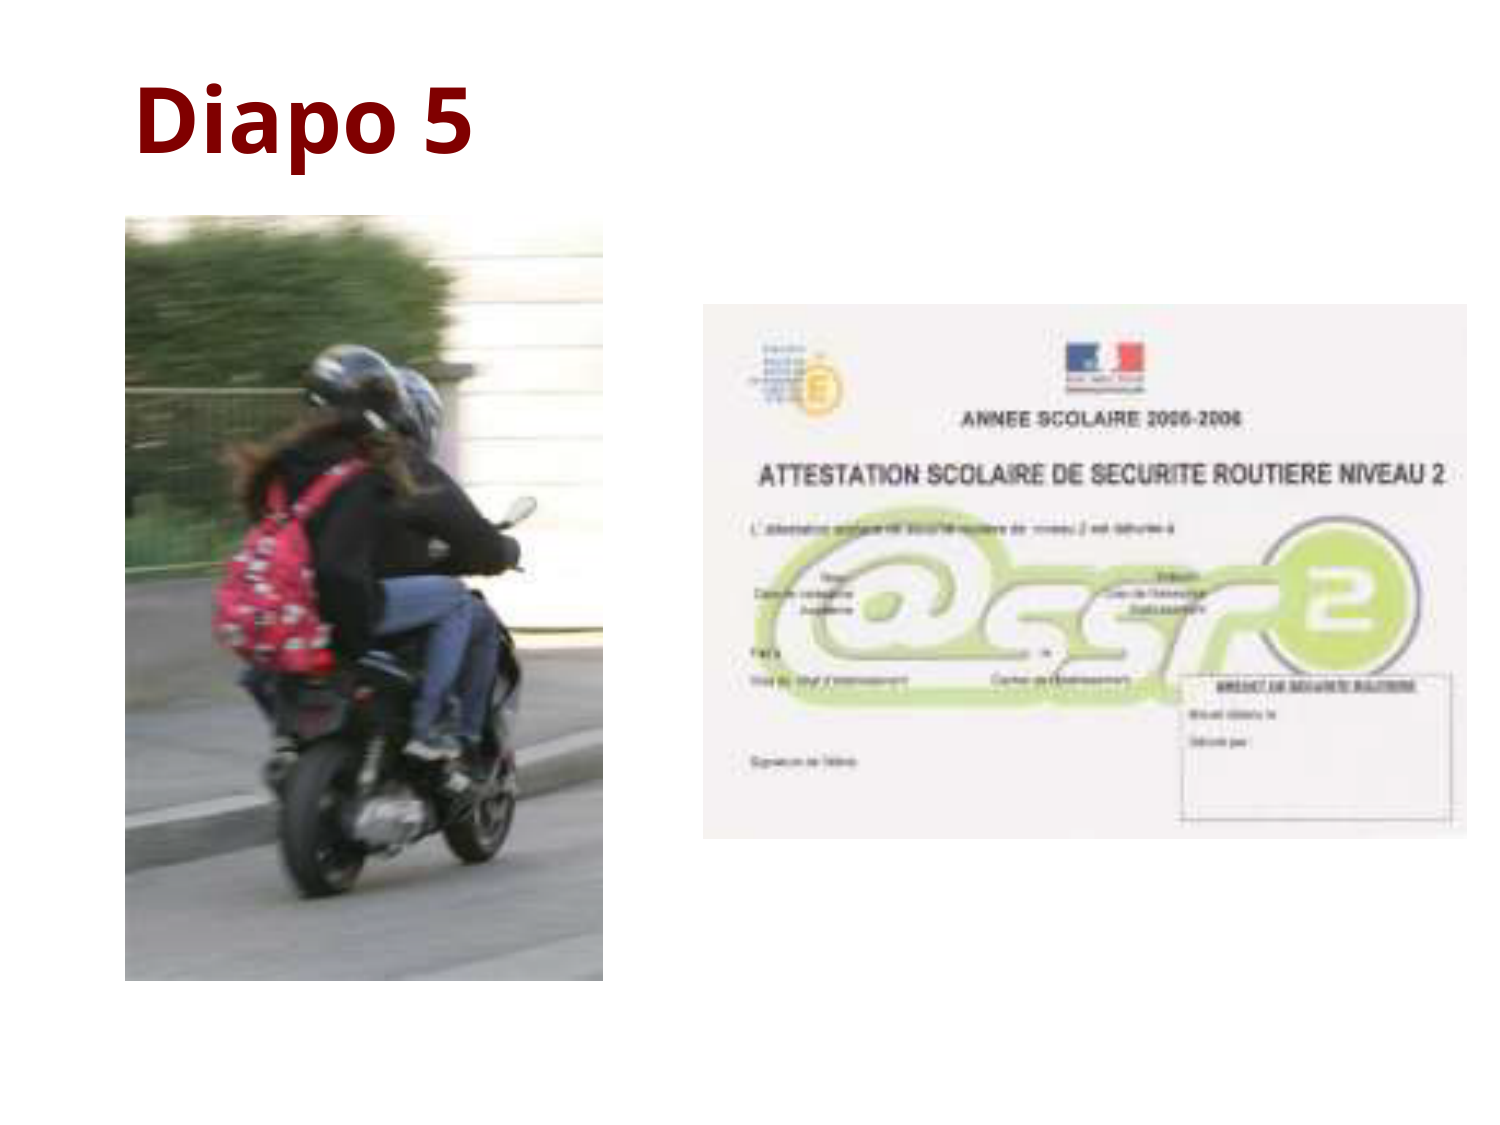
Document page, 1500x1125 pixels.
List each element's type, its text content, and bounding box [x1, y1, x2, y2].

picture [125, 215, 603, 981]
text_box Diapo 5 [118, 35, 1456, 198]
picture [703, 304, 1467, 839]
